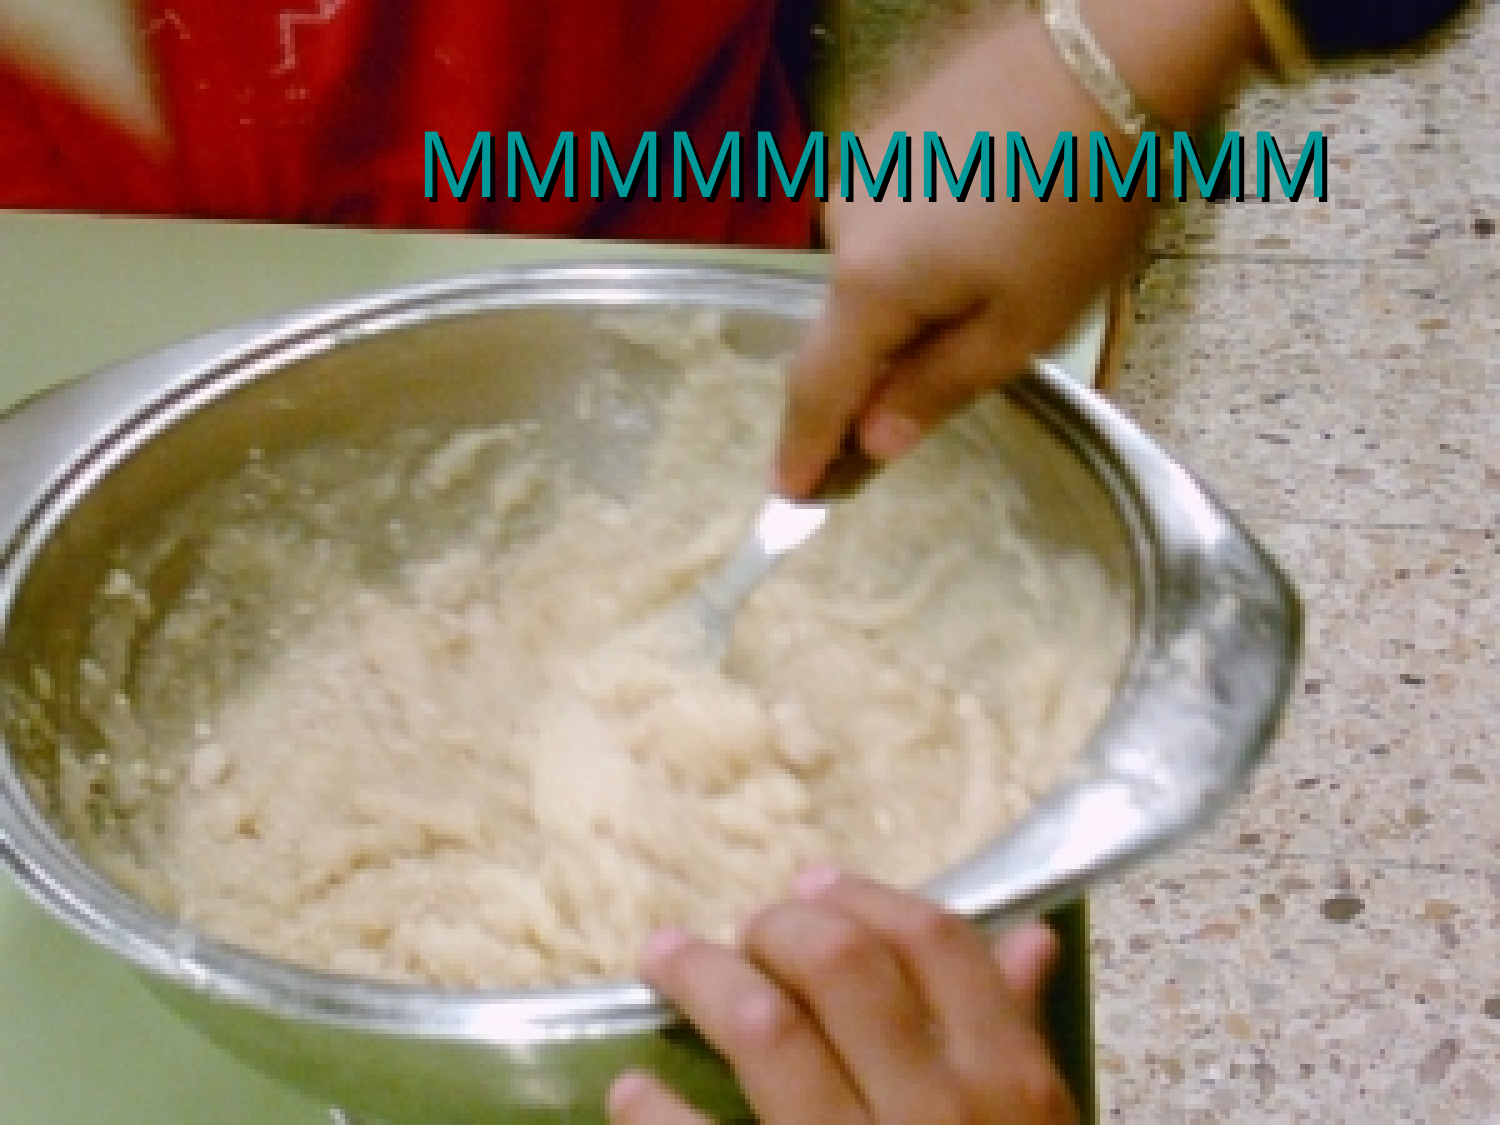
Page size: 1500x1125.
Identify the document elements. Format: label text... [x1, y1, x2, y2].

text_box MMMMMMMMMMM [401, 91, 1348, 233]
picture [0, 0, 1500, 1125]
